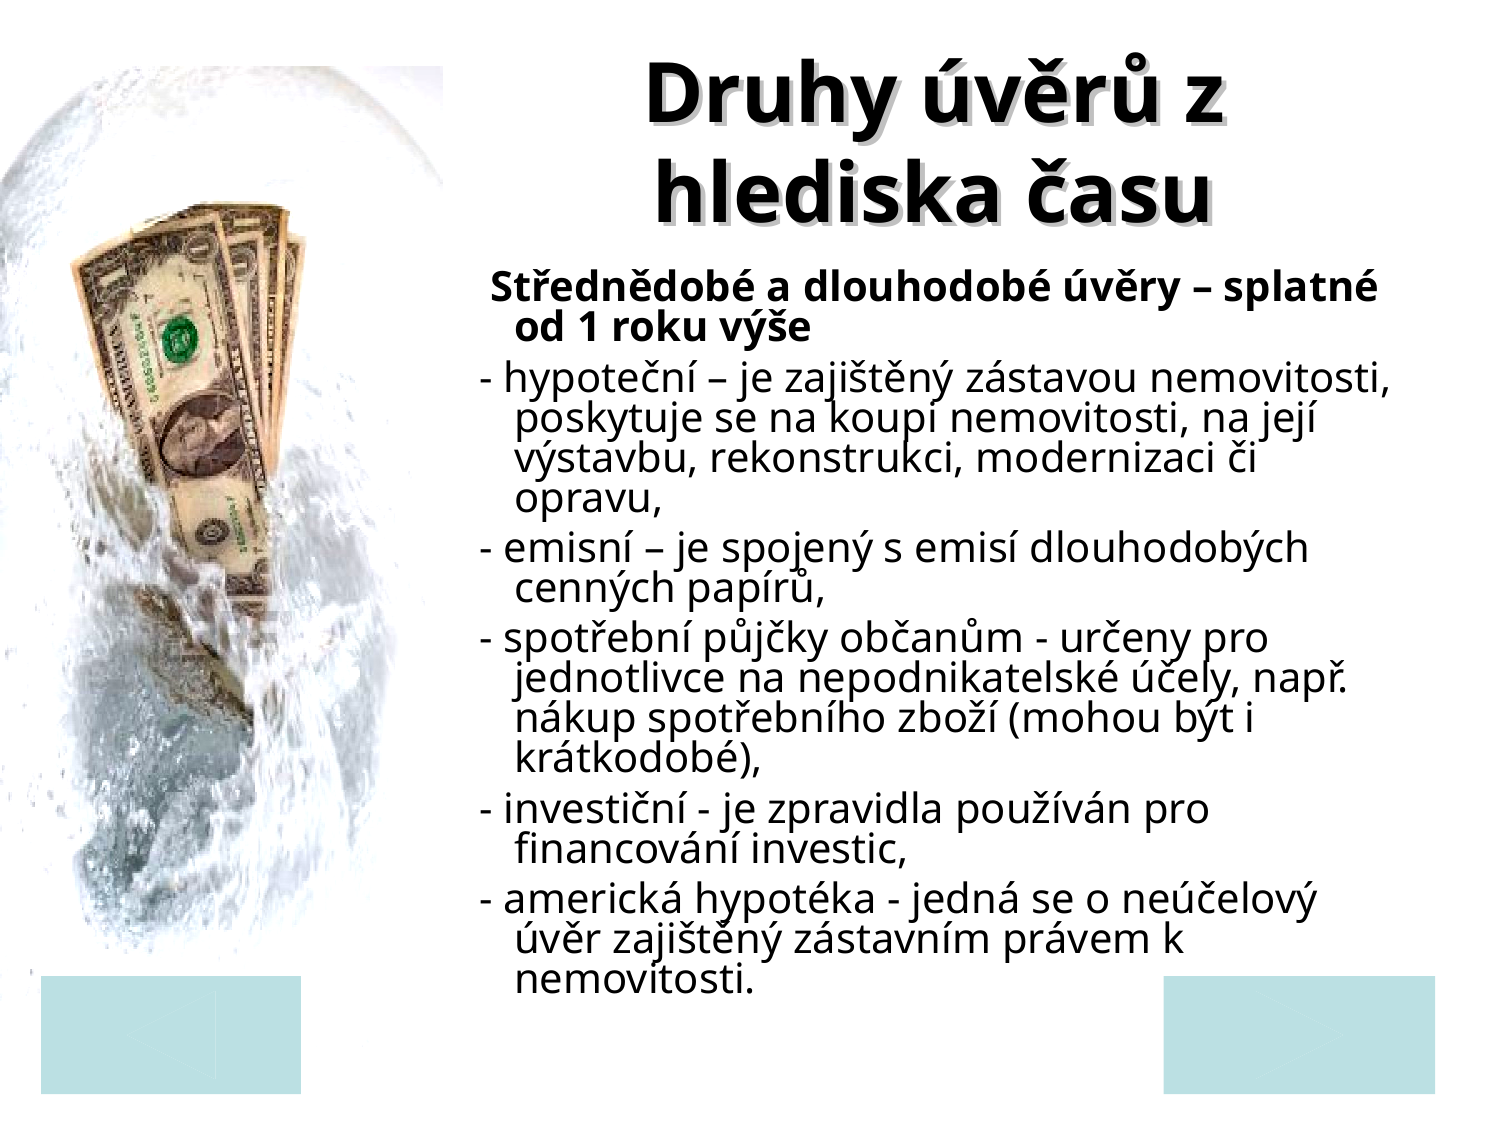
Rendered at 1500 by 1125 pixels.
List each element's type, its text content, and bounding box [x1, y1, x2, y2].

text_box Druhy úvěrů z hlediska času [442, 31, 1426, 247]
text_box [1163, 976, 1436, 1095]
text_box Střednědobé a dlouhodobé úvěry – splatné od 1 roku výše - hypoteční – je zajištěný zástavou nemovitosti, poskytuje se na koupi nemovitosti, na její výstavbu, rekonstrukci, modernizaci či opravu, - emisní – je spojený s emisí dlouhodobých cenných papírů, - spotřební půjčky občanům - určeny pro jednotlivce na nepodnikatelské účely, např. nákup spotřebního zboží (mohou být i krátkodobé), - investiční - je zpravidla používán pro financování investic, - americká hypotéka - jedná se o neúčelový úvěr zajištěný zástavním právem k nemovitosti. [443, 262, 1426, 1005]
text_box [41, 976, 301, 1095]
picture [0, 66, 443, 1047]
